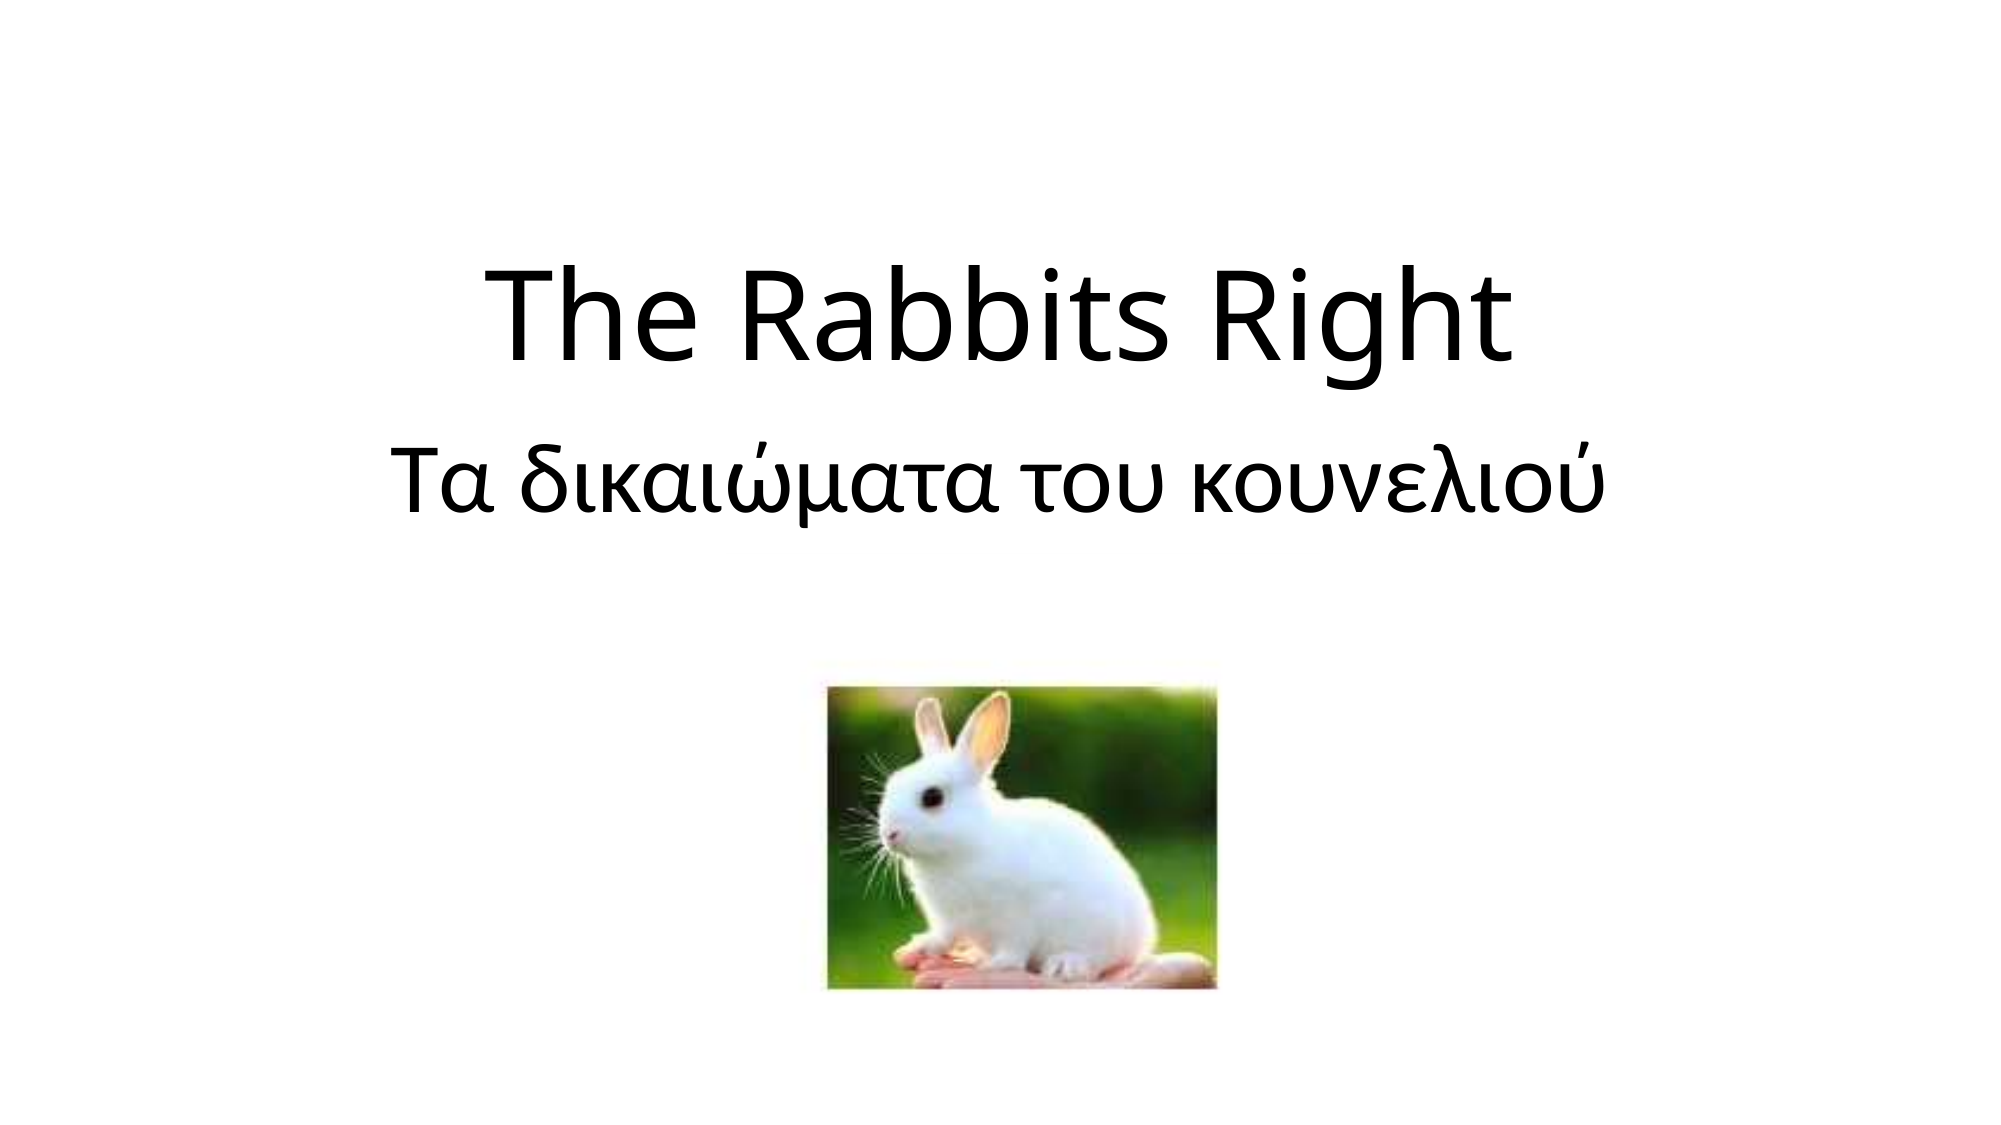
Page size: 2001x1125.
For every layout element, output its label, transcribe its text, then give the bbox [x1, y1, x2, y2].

picture [726, 552, 1320, 1125]
title The Rabbits Right [249, 184, 1750, 396]
subtitle Τα δικαιώματα του κουνελιού [249, 419, 1750, 954]
